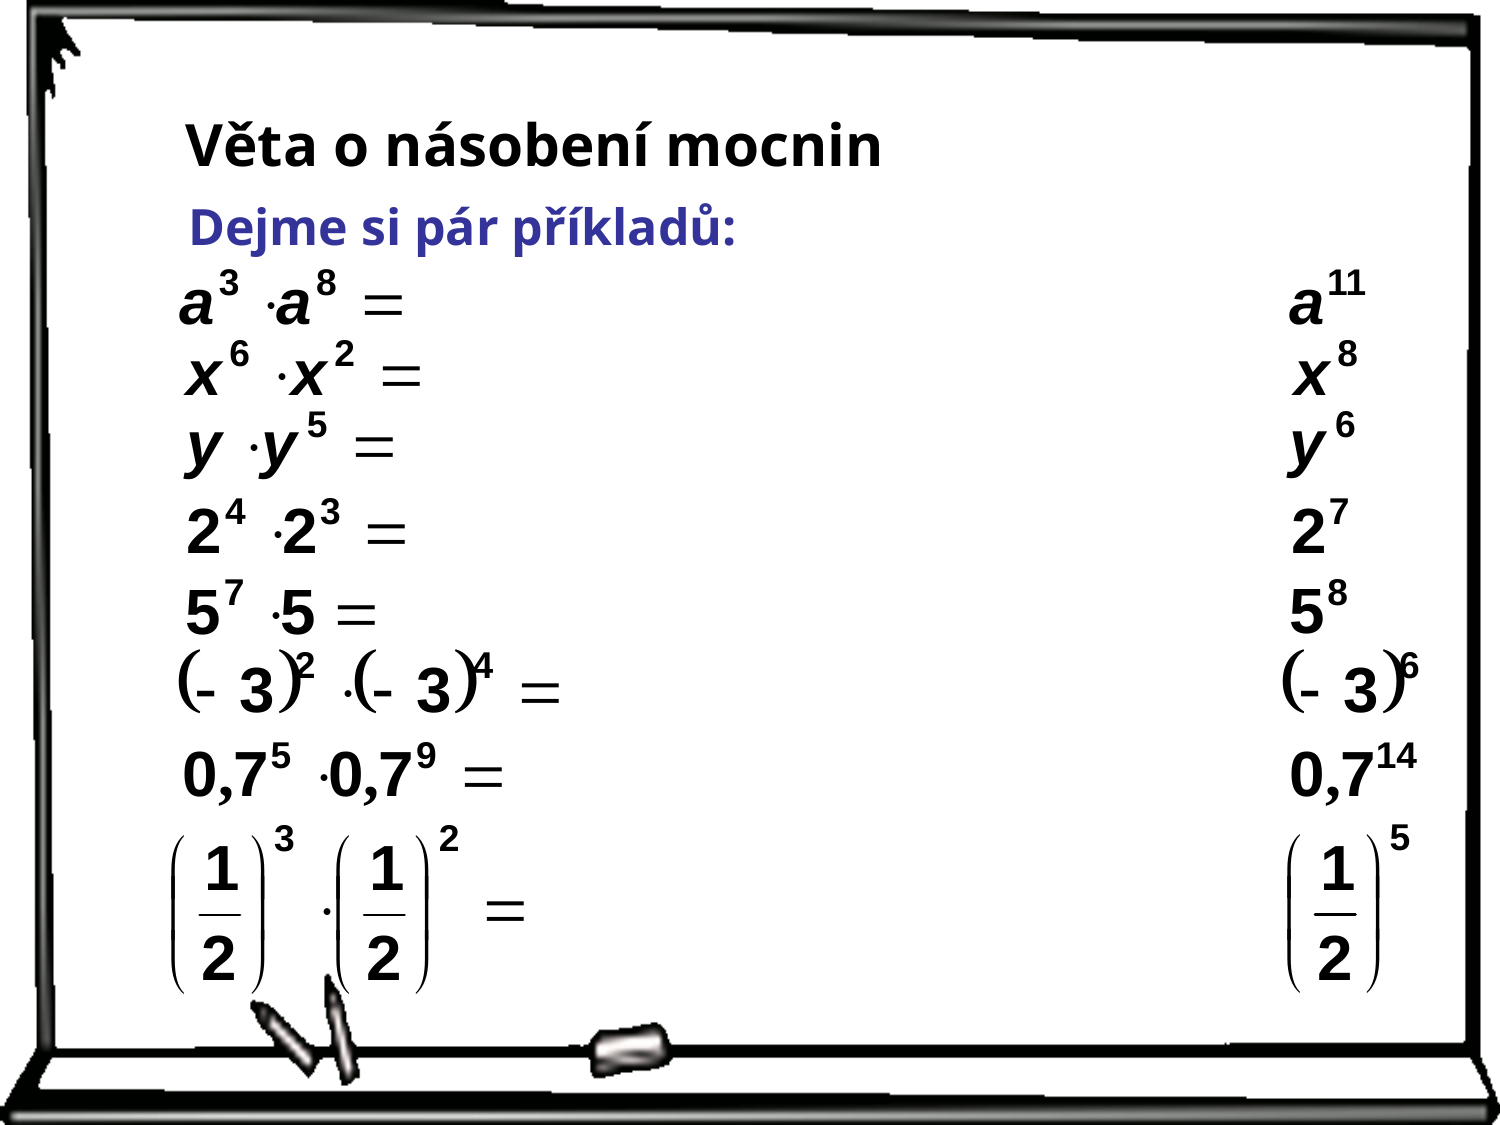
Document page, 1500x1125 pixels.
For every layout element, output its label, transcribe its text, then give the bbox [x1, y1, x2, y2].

chart [1272, 255, 1432, 1005]
picture [0, 0, 1500, 1125]
text_box Dejme si pár příkladů: [173, 172, 1403, 279]
text_box [171, 255, 405, 341]
text_box Věta o násobení mocnin [171, 89, 1211, 197]
chart [159, 326, 561, 1006]
